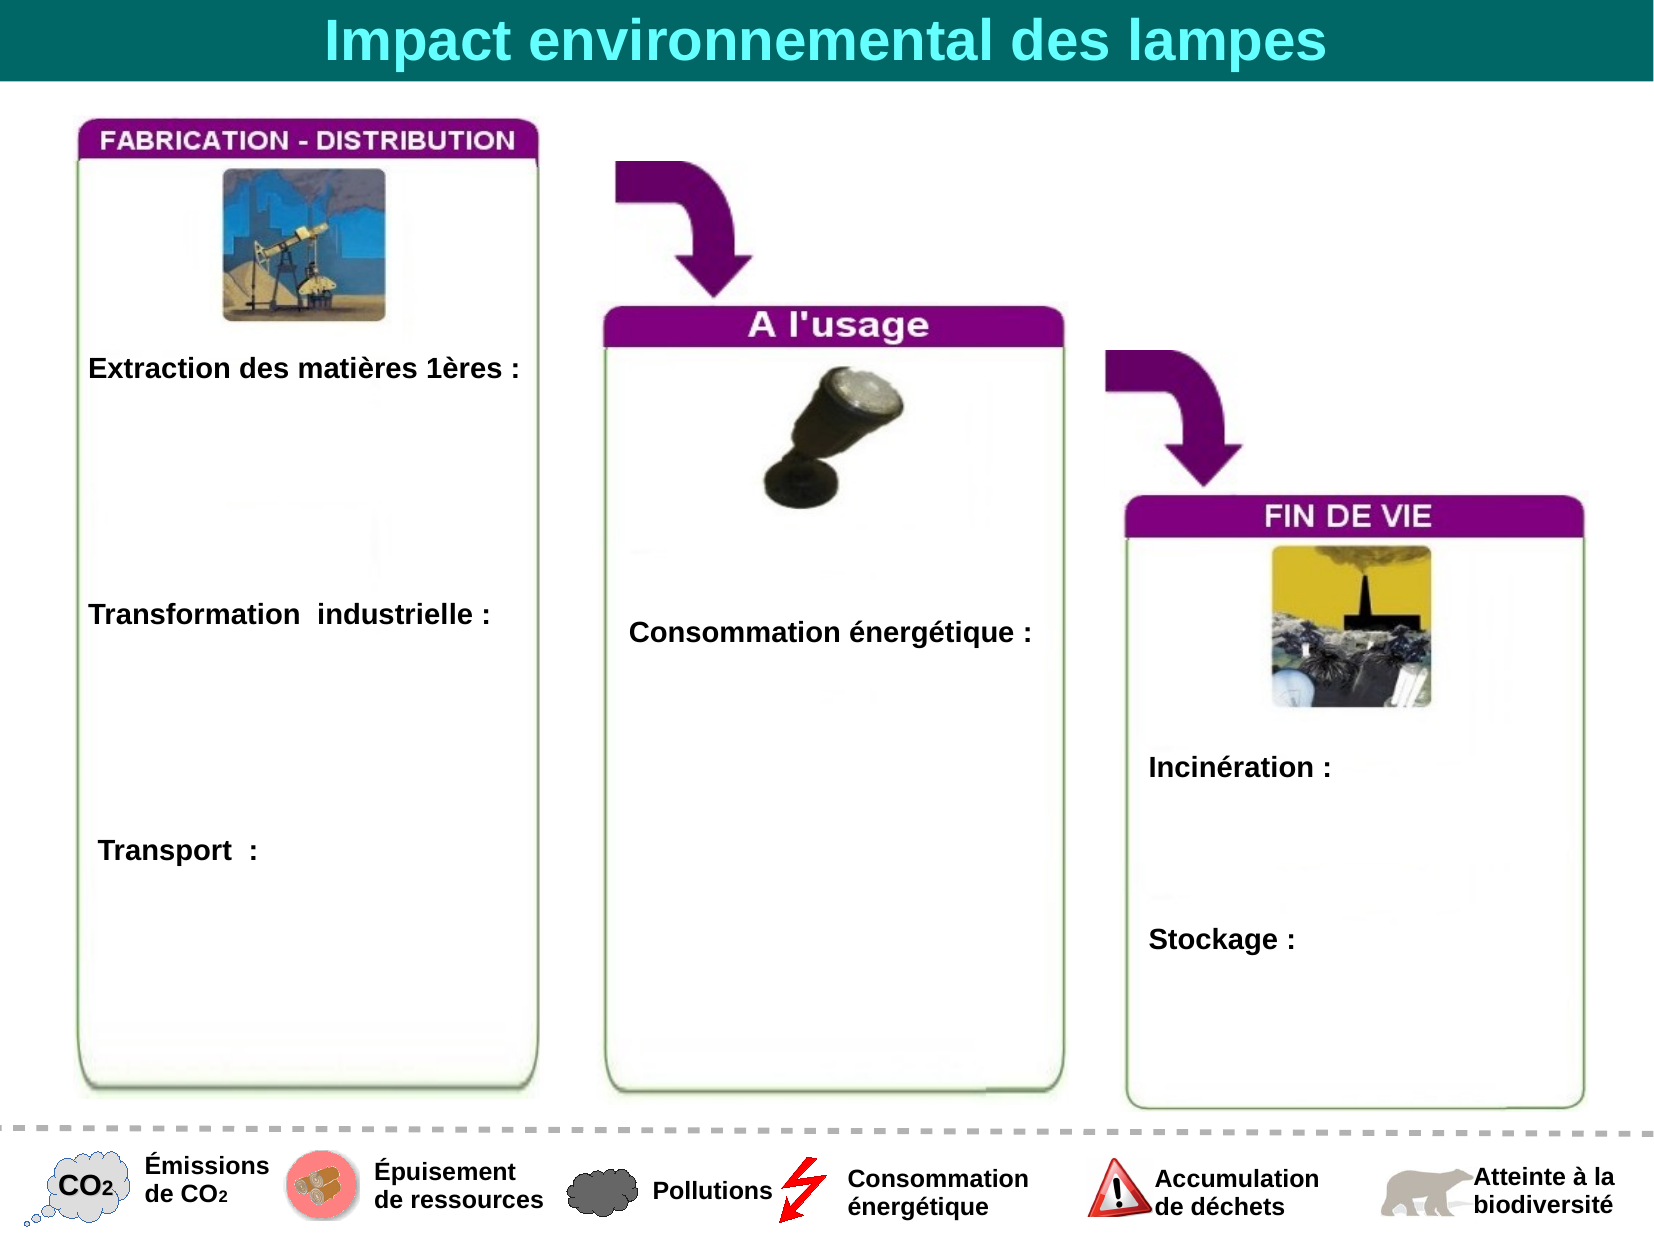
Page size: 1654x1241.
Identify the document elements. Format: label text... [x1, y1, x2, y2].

text_box Pollutions [637, 1169, 792, 1213]
text_box Accumulation de déchets [1139, 1157, 1341, 1230]
text_box Consommation énergétique : [614, 608, 1069, 657]
picture [1086, 1157, 1154, 1217]
text_box Émissions de CO2 [129, 1144, 296, 1217]
text_box Atteinte à la biodiversité [1458, 1155, 1636, 1228]
text_box Transformation industrielle : [73, 590, 523, 639]
text_box [779, 1157, 827, 1223]
picture [596, 161, 1069, 1105]
text_box [566, 1169, 637, 1217]
picture [1372, 1155, 1477, 1235]
picture [283, 1150, 359, 1221]
text_box Épuisement de ressources [359, 1150, 567, 1223]
text_box Stockage : [1133, 915, 1589, 964]
text_box Extraction des matières 1ères : [73, 344, 544, 394]
text_box Consommation énergétique [832, 1157, 1052, 1230]
text_box Impact environnemental des lampes [0, 0, 1654, 82]
picture [1104, 350, 1589, 1112]
picture [73, 394, 544, 1099]
text_box CO2 [31, 1214, 41, 1223]
text_box CO2 [41, 1151, 129, 1223]
text_box Transport : [82, 826, 532, 876]
picture [73, 115, 544, 344]
text_box Incinération : [1133, 744, 1589, 793]
